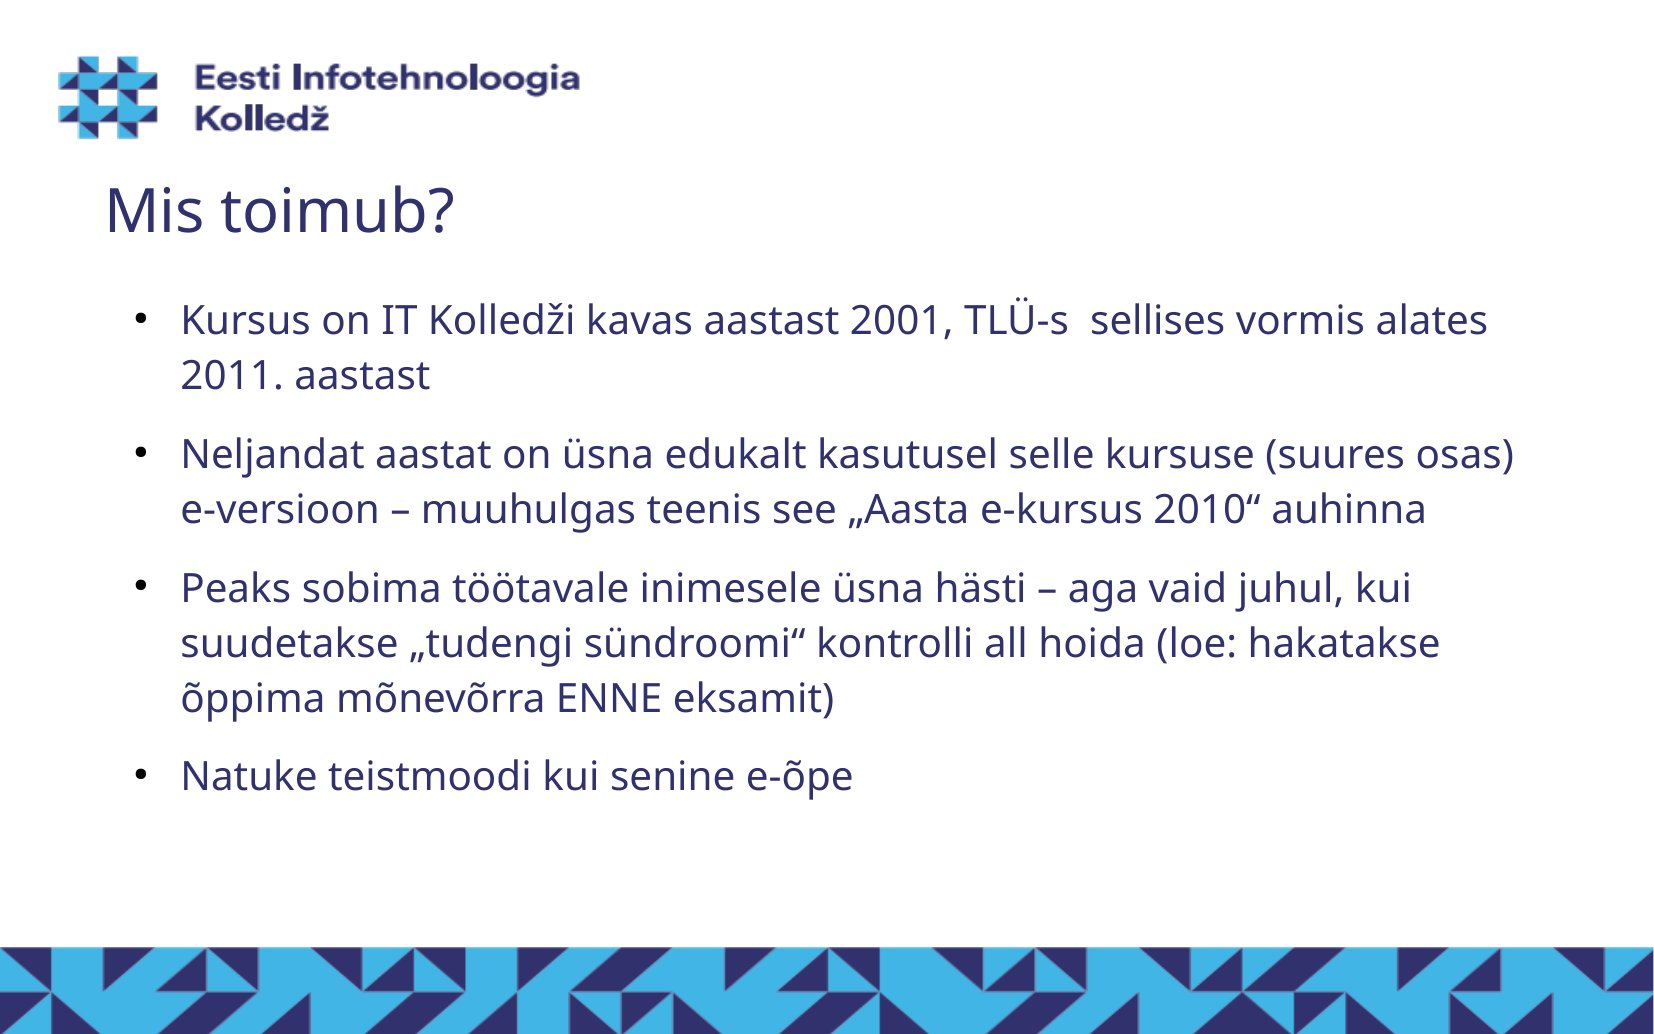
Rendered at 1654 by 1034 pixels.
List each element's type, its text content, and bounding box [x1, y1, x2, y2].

list Kursus on IT Kolledži kavas aastast 2001, TLÜ-s sellises vormis alates 2011. aastast Neljandat aastat on üsna edukalt kasutusel selle kursuse (suures osas) e-versioon – muuhulgas teenis see „Aasta e-kursus 2010“ auhinna Peaks sobima töötavale inimesele üsna hästi – aga vaid juhul, kui suudetakse „tudengi sündroomi“ kontrolli all hoida (loe: hakatakse õppima mõnevõrra ENNE eksamit) Natuke teistmoodi kui senine e-õpe [118, 291, 1530, 857]
title Mis toimub? [104, 123, 1241, 296]
